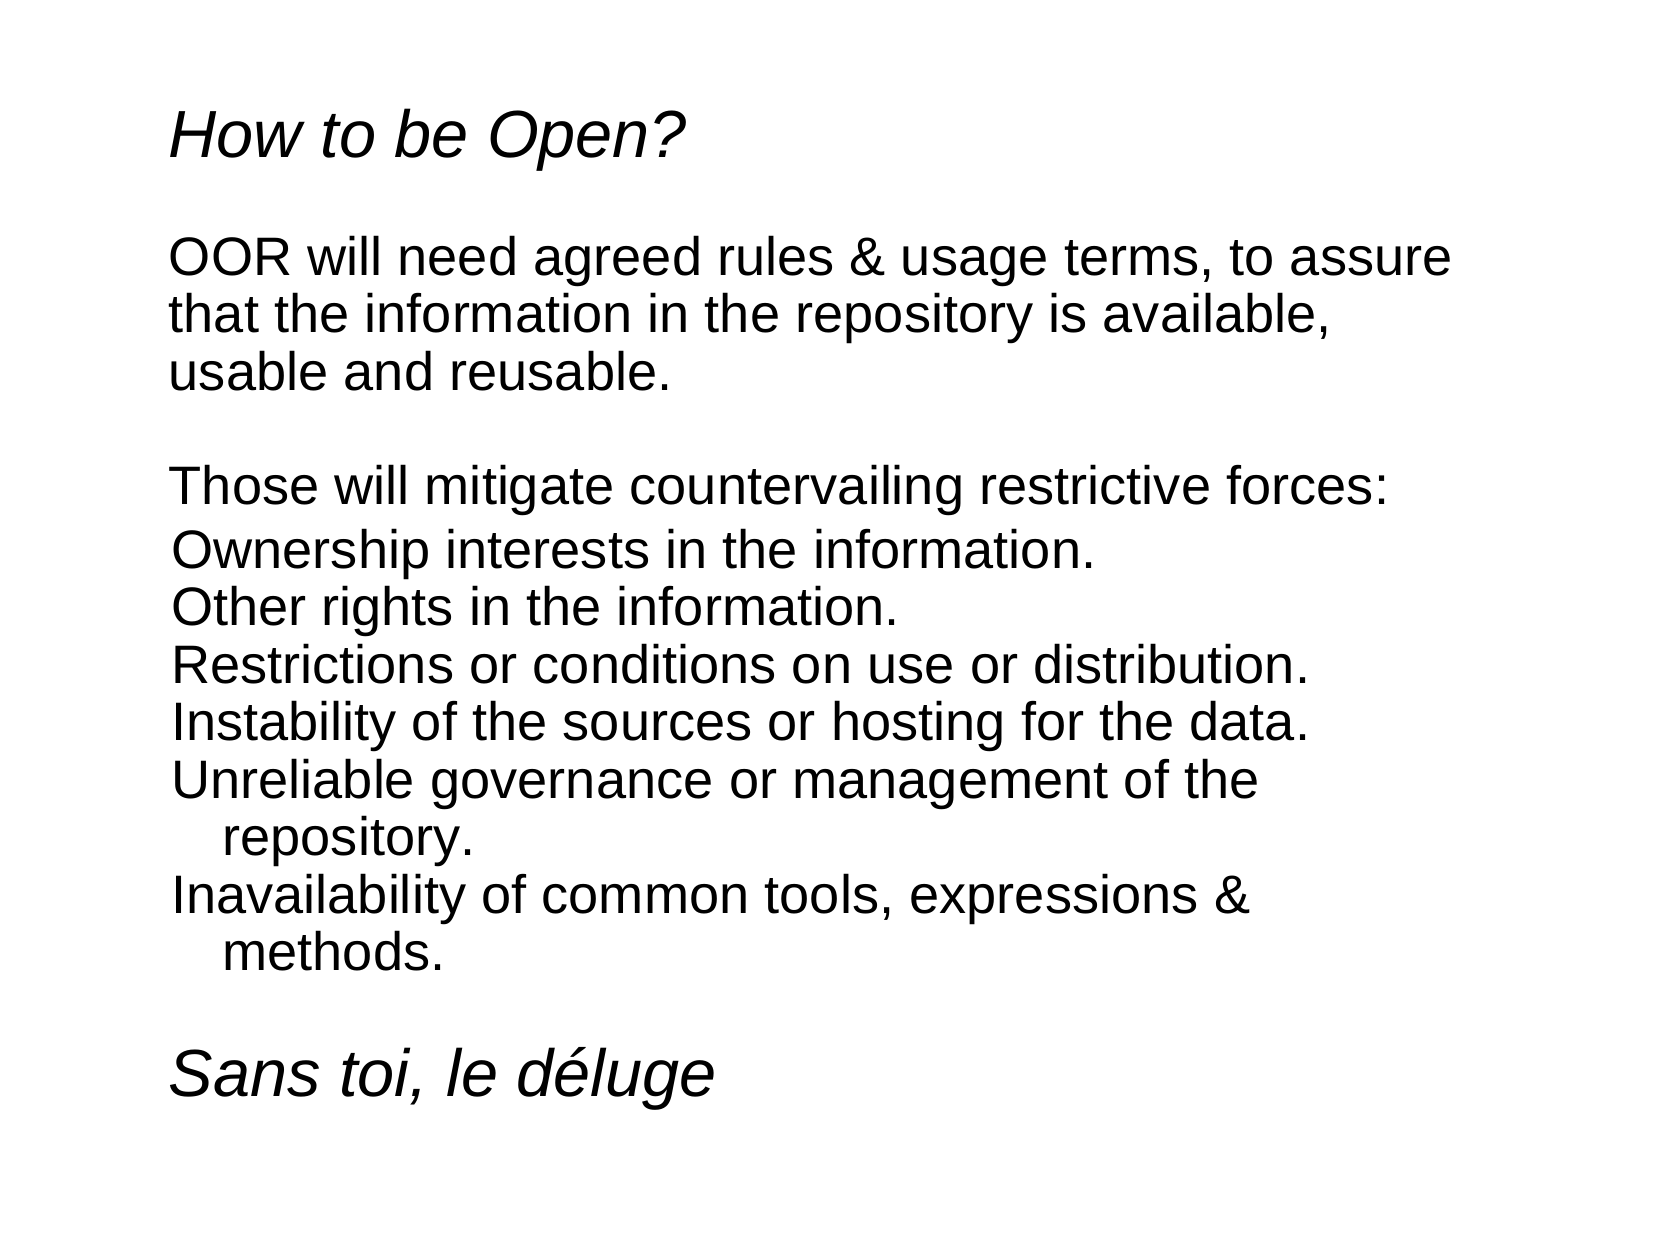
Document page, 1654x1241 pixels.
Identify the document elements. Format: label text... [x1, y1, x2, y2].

text_box How to be Open? OOR will need agreed rules & usage terms, to assure that the information in the repository is available, usable and reusable. Those will mitigate countervailing restrictive forces: Ownership interests in the information. Other rights in the information. Restrictions or conditions on use or distribution. Instability of the sources or hosting for the data. Unreliable governance or management of the repository. Inavailability of common tools, expressions & methods. Sans toi, le déluge [153, 93, 1498, 1214]
text_box [755, 443, 761, 517]
text_box [664, 359, 779, 482]
